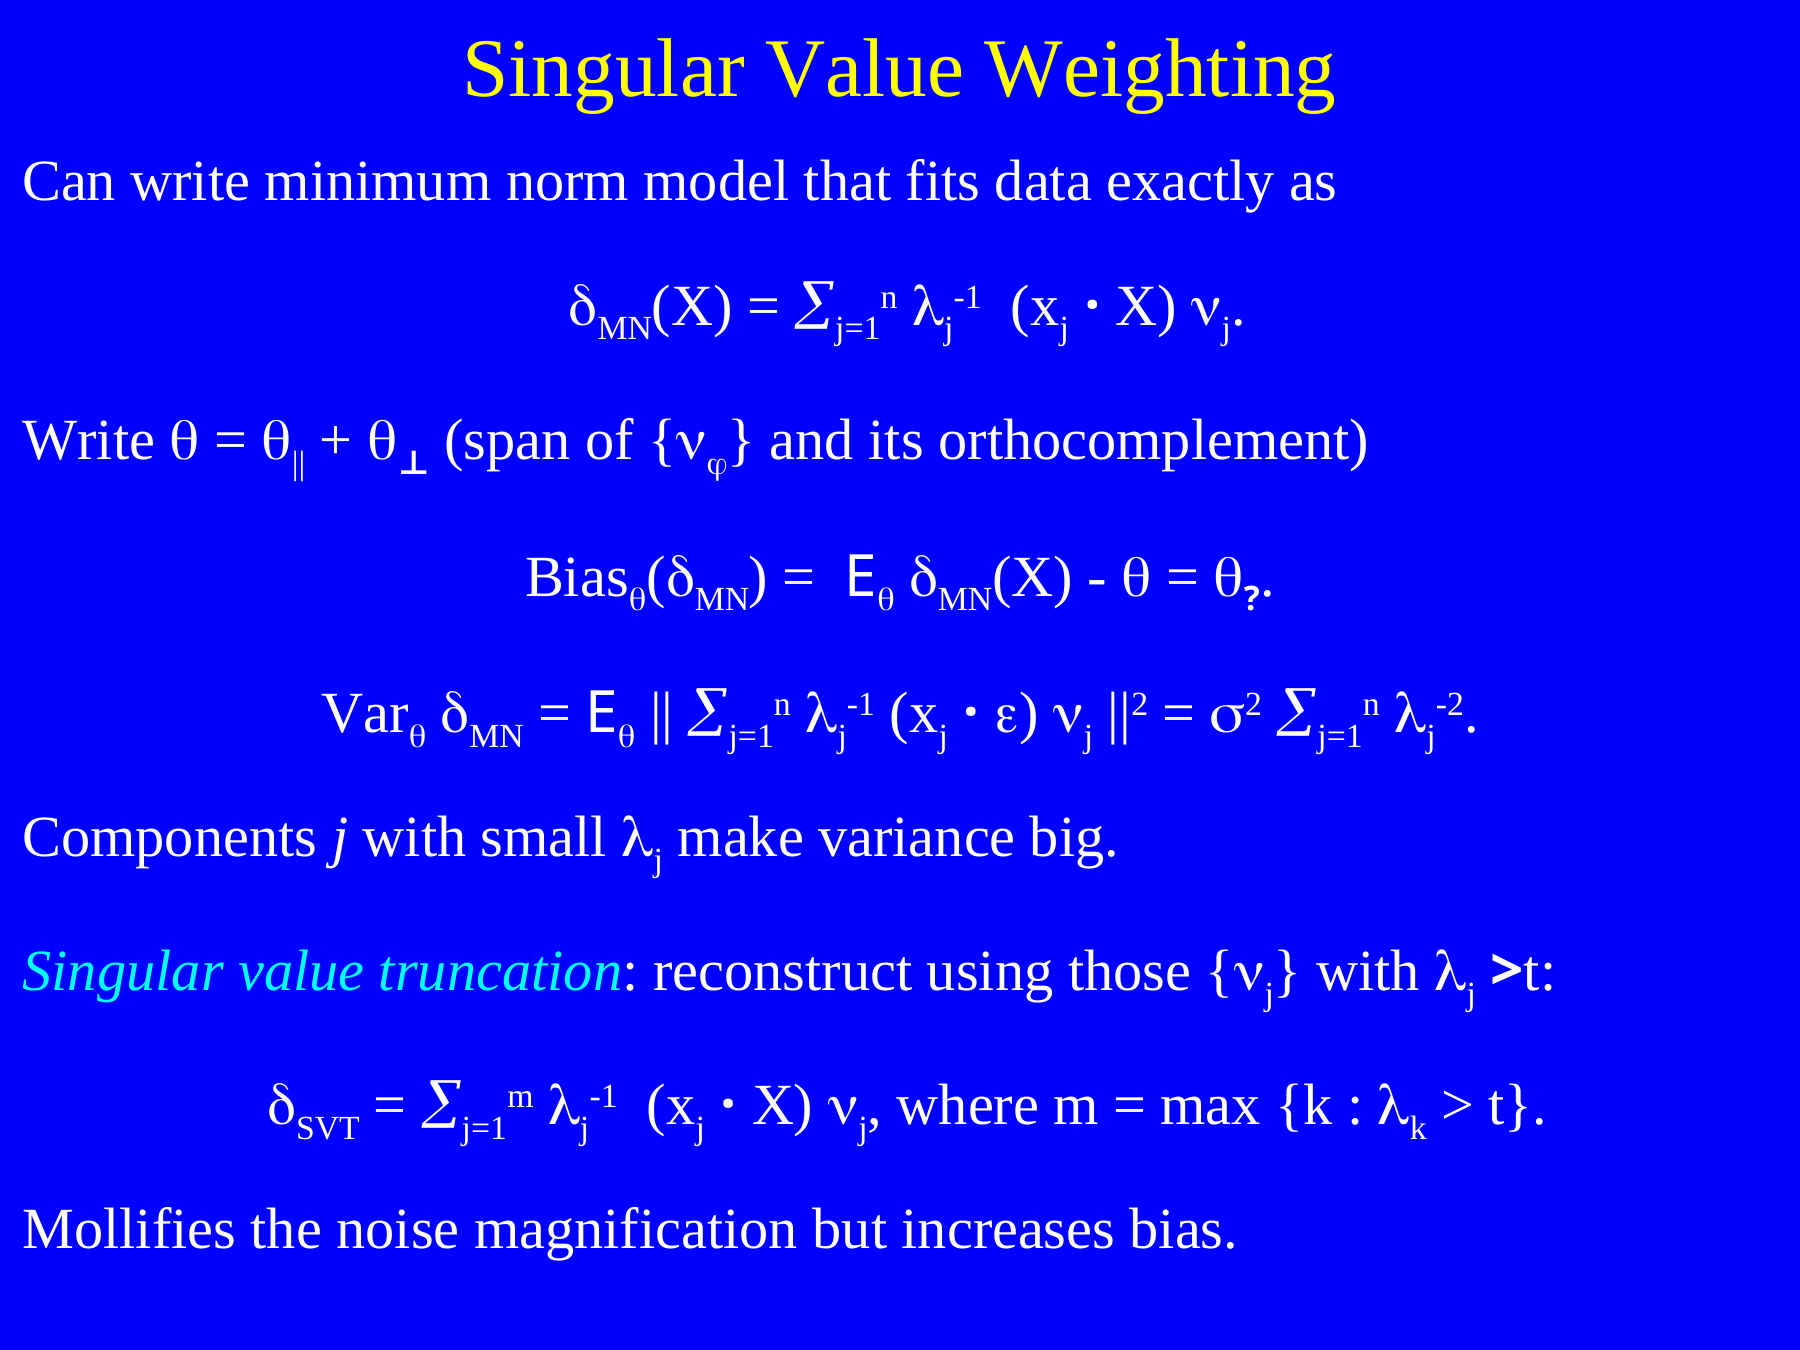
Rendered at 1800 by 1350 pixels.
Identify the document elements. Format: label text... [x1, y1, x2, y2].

list Can write minimum norm model that fits data exactly as MN(X) = j=1n j-1 (xj · X) j. Write  = || + ⊥ (span of {} and its orthocomplement) Bias(MN) = E MN(X) -  = ?. Var MN = E || j=1n j-1 (xj · ) j ||2 = 2 j=1n j-2. Components j with small j make variance big. Singular value truncation: reconstruct using those {j} with j >t: SVT = j=1m j-1 (xj · X) j, where m = max {k : k > t}. Mollifies the noise magnification but increases bias. [0, 137, 1800, 1350]
title Singular Value Weighting [0, 0, 1800, 137]
